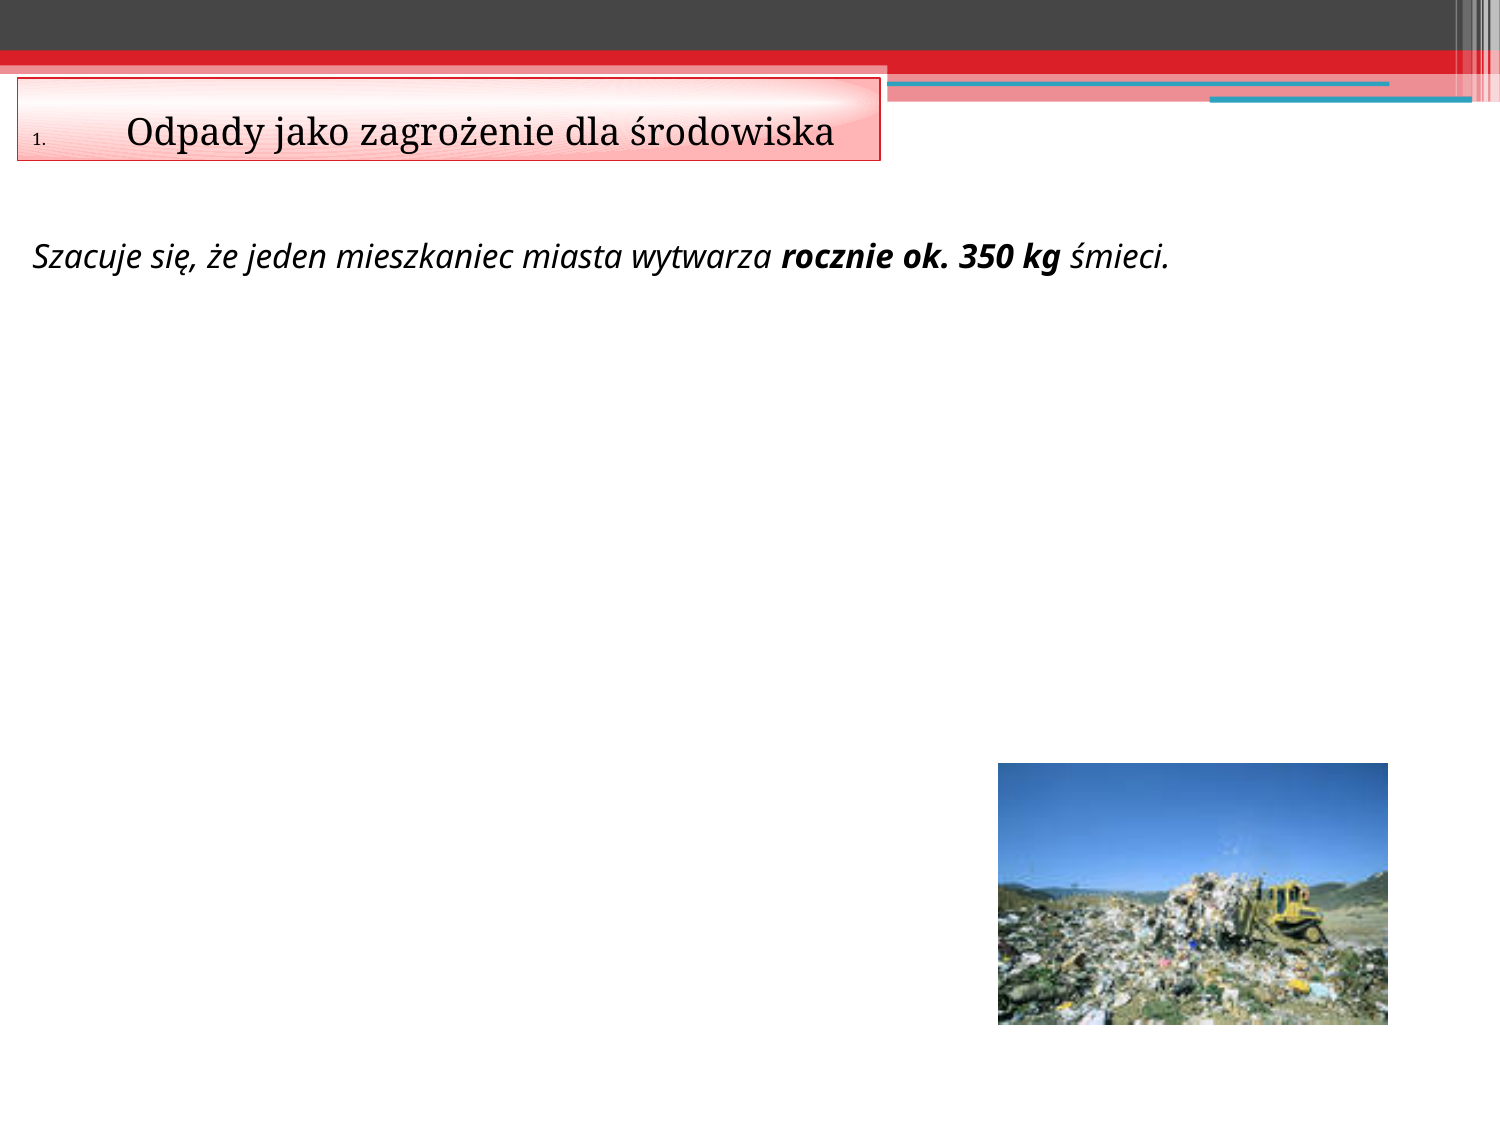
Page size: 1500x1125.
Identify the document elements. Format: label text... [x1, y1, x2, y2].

text_box Odpady jako zagrożenie dla środowiska [17, 78, 880, 161]
text_box Szacuje się, że jeden mieszkaniec miasta wytwarza rocznie ok. 350 kg śmieci. [17, 208, 1388, 283]
picture [41, 302, 1388, 1025]
